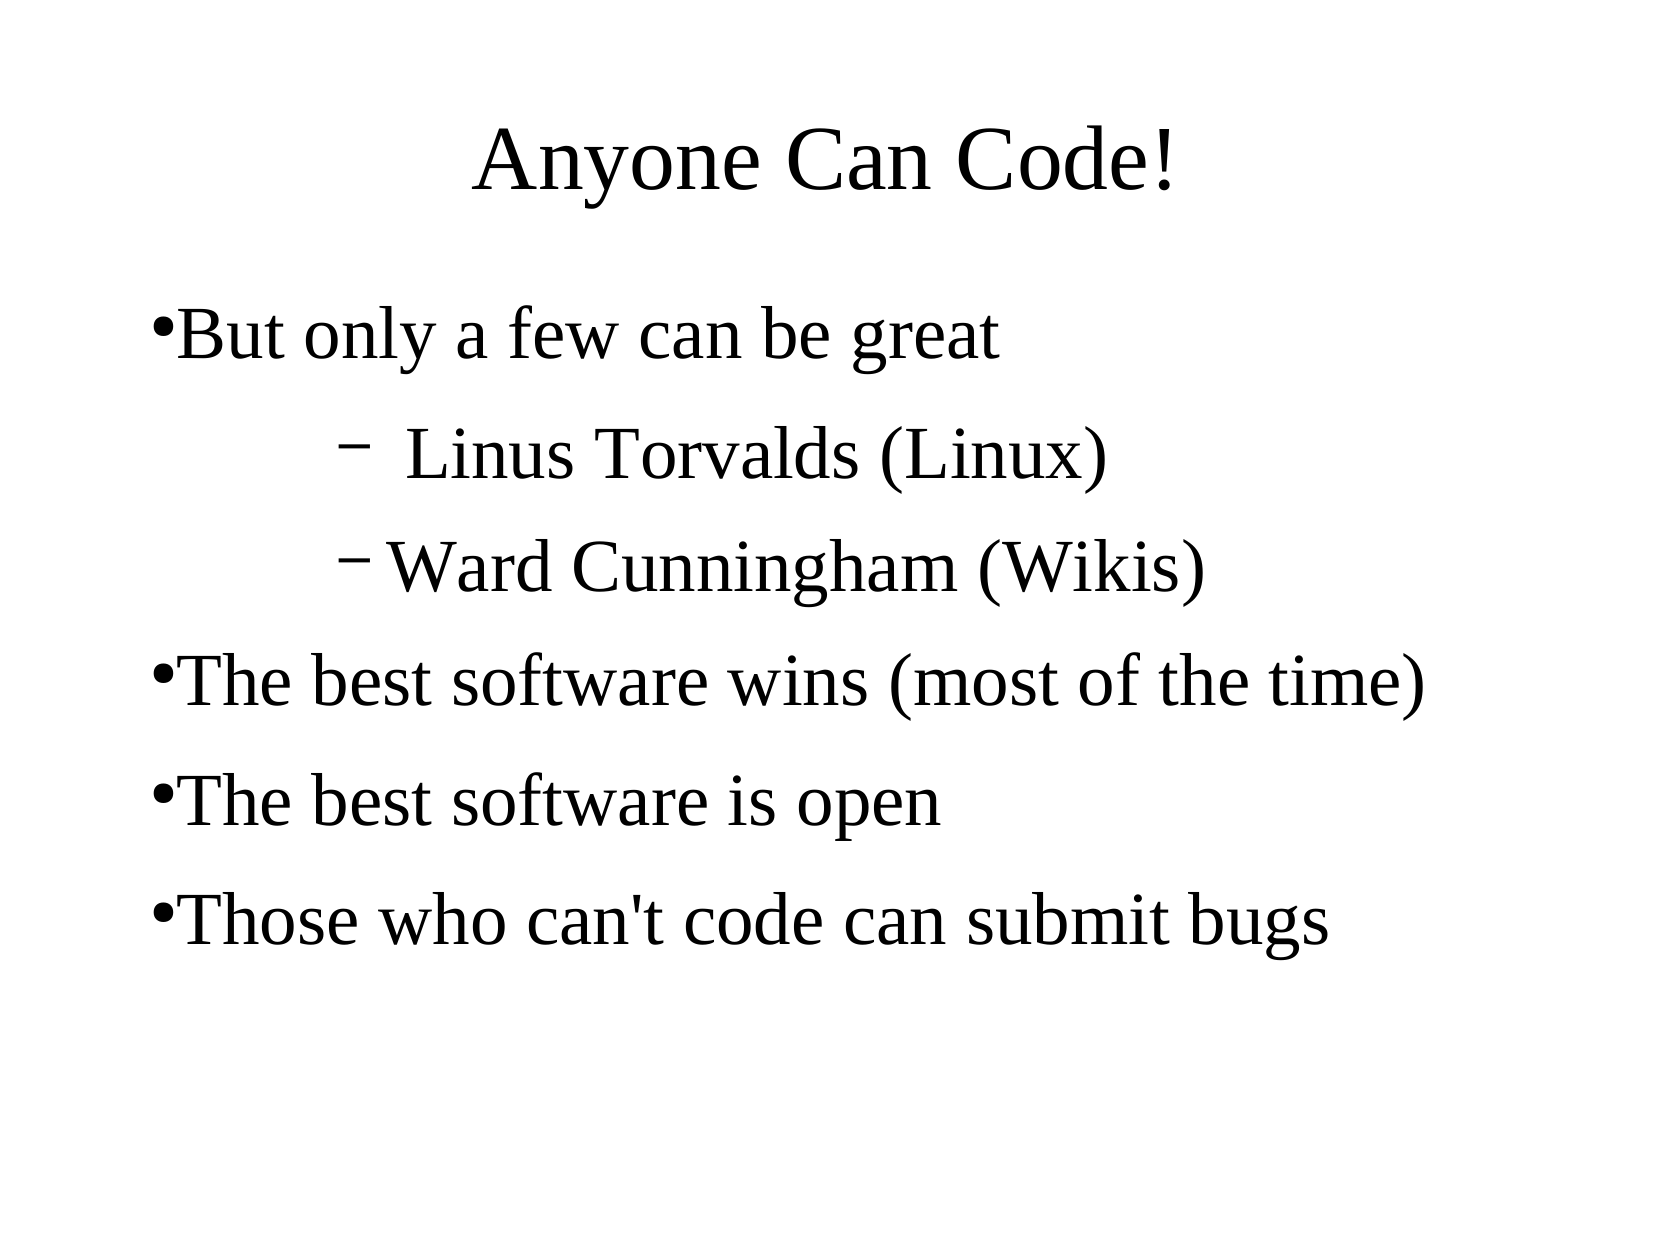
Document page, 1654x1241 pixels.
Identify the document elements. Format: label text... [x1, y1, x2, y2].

list But only a few can be great Linus Torvalds (Linux) Ward Cunningham (Wikis) The best software wins (most of the time) The best software is open Those who can't code can submit bugs [150, 283, 1639, 1088]
title Anyone Can Code! [82, 49, 1571, 257]
